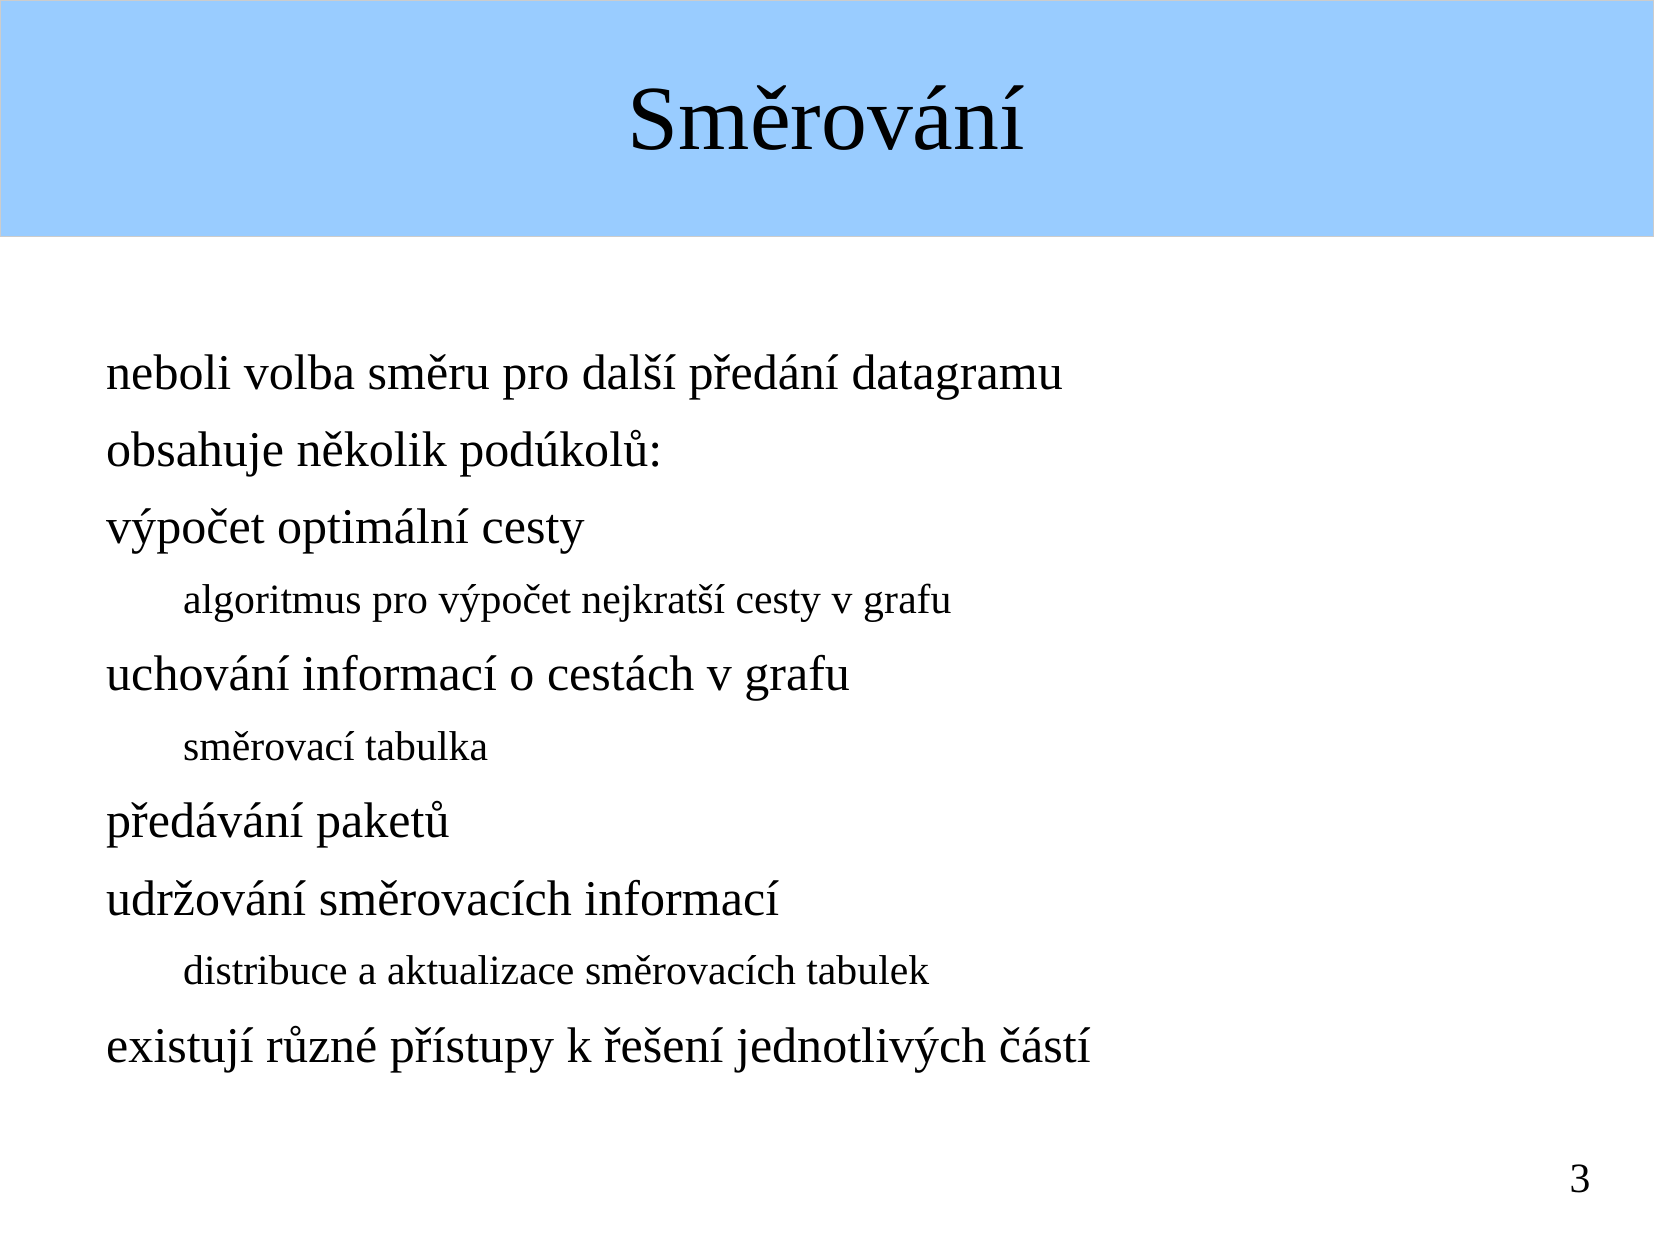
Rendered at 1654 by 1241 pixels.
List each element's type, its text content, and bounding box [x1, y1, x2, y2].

list neboli volba směru pro další předání datagramu obsahuje několik podúkolů: výpočet optimální cesty algoritmus pro výpočet nejkratší cesty v grafu uchování informací o cestách v grafu směrovací tabulka předávání paketů udržování směrovacích informací distribuce a aktualizace směrovacích tabulek existují různé přístupy k řešení jednotlivých částí [88, 344, 1565, 1172]
title Směrování [0, 0, 1654, 237]
